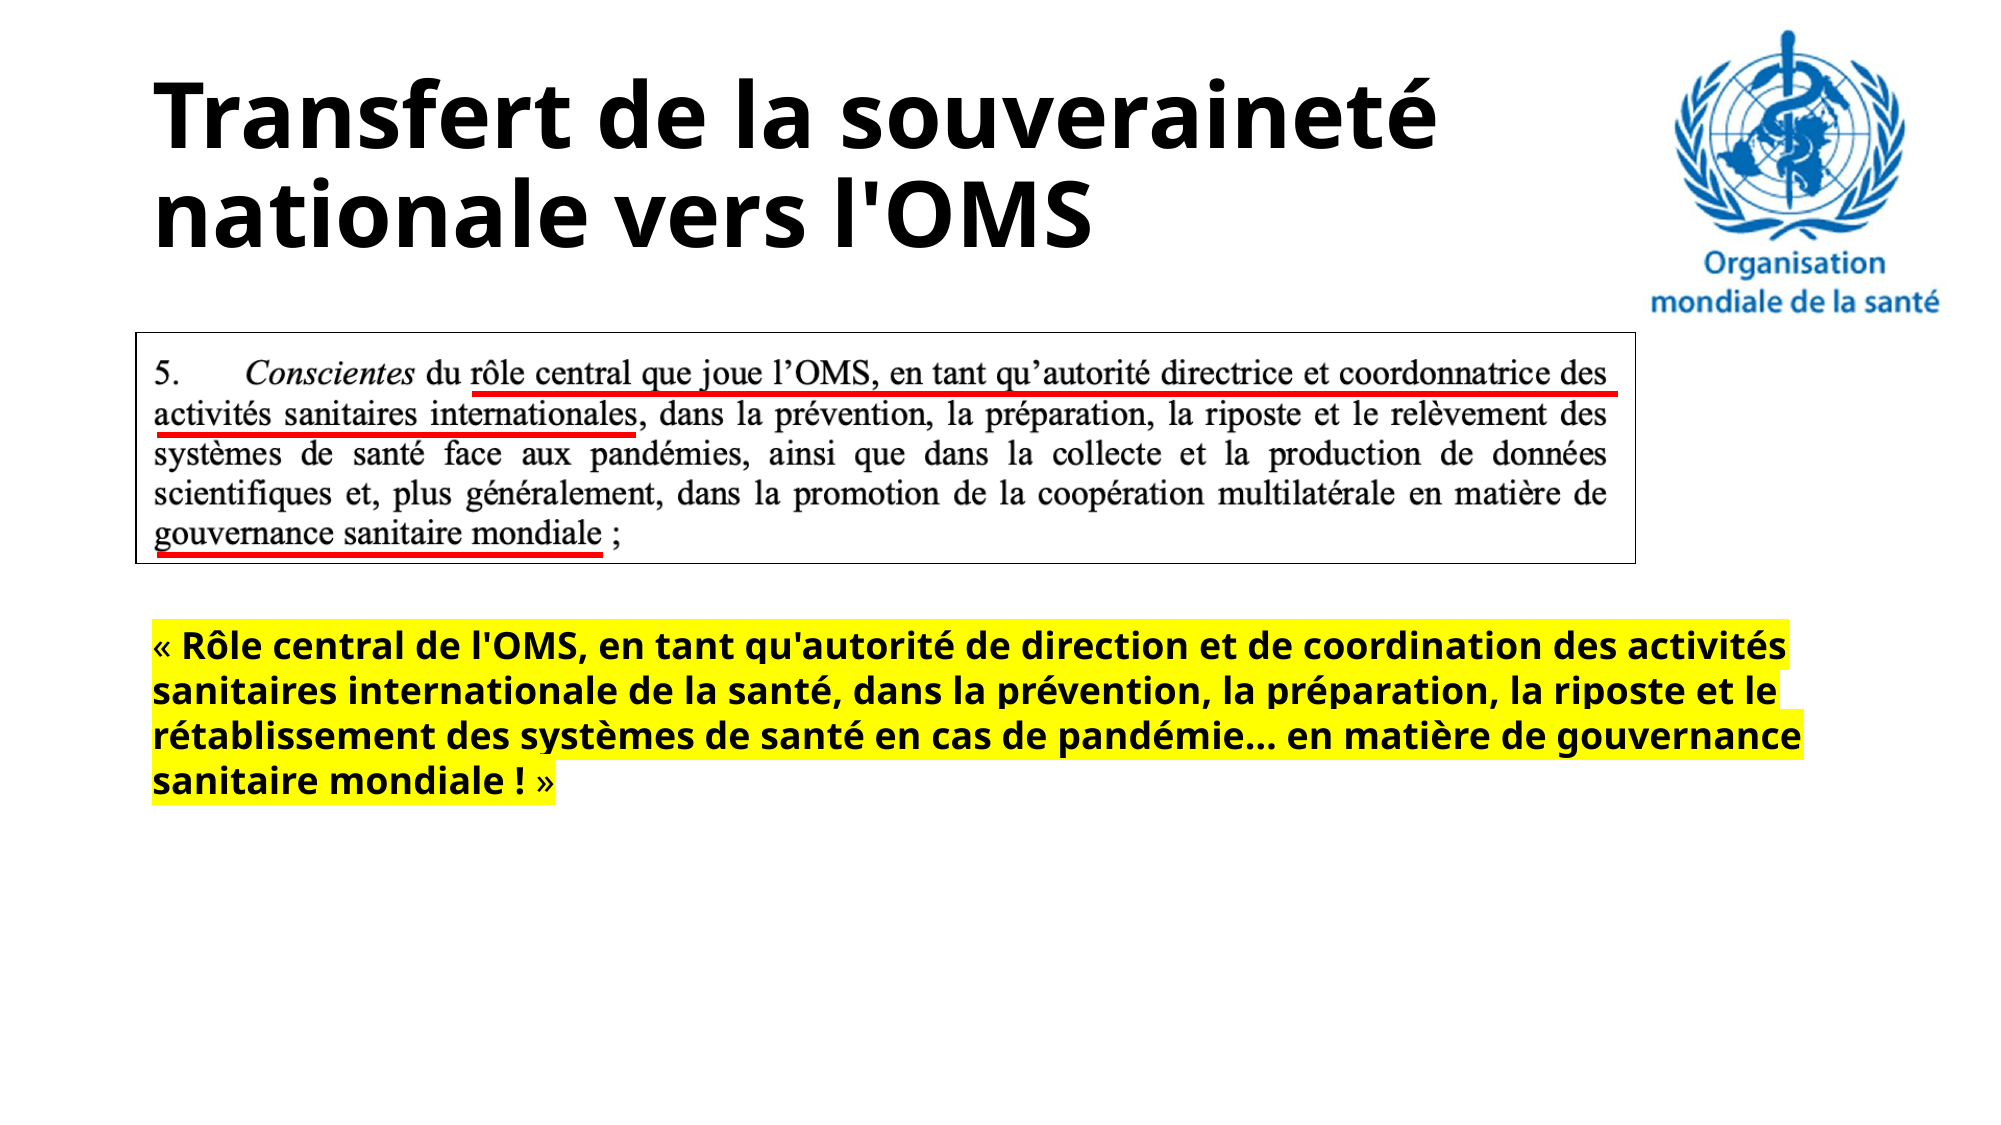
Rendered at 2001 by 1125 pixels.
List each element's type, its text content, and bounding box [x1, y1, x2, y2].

title Transfert de la souveraineté nationale vers l'OMS [137, 59, 1617, 278]
text_box « Rôle central de l'OMS, en tant qu'autorité de direction et de coordination des activités sanitaires internationale de la santé, dans la prévention, la préparation, la riposte et le rétablissement des systèmes de santé en cas de pandémie… en matière de gouvernance sanitaire mondiale ! » [137, 614, 1927, 766]
picture [136, 333, 1635, 563]
picture [1617, 0, 1978, 360]
